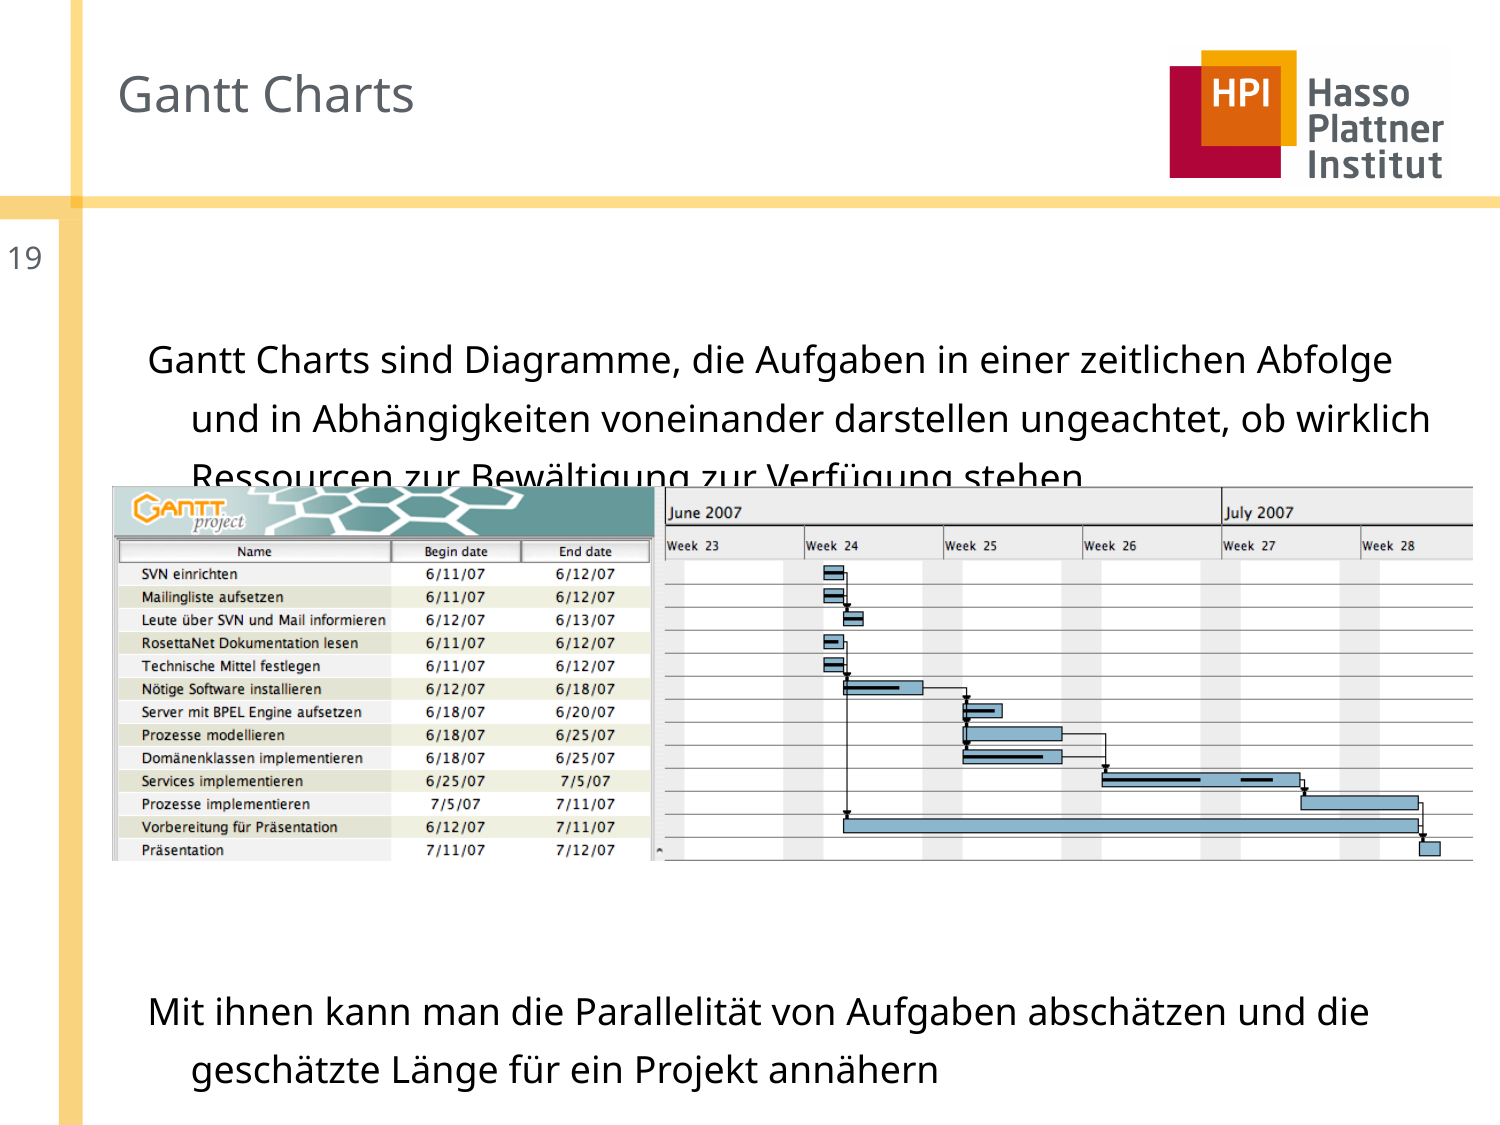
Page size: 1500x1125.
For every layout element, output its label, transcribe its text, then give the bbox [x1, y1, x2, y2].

title Gantt Charts [117, 7, 1093, 179]
list Gantt Charts sind Diagramme, die Aufgaben in einer zeitlichen Abfolge und in Abhängigkeiten voneinander darstellen ungeachtet, ob wirklich Ressourcen zur Bewältigung zur Verfügung stehen Mit ihnen kann man die Parallelität von Aufgaben abschätzen und die geschätzte Länge für ein Projekt annähern [117, 326, 1459, 486]
picture [112, 486, 1473, 861]
list Gantt Charts sind Diagramme, die Aufgaben in einer zeitlichen Abfolge und in Abhängigkeiten voneinander darstellen ungeachtet, ob wirklich Ressourcen zur Bewältigung zur Verfügung stehen Mit ihnen kann man die Parallelität von Aufgaben abschätzen und die geschätzte Länge für ein Projekt annähern [117, 861, 1459, 1056]
